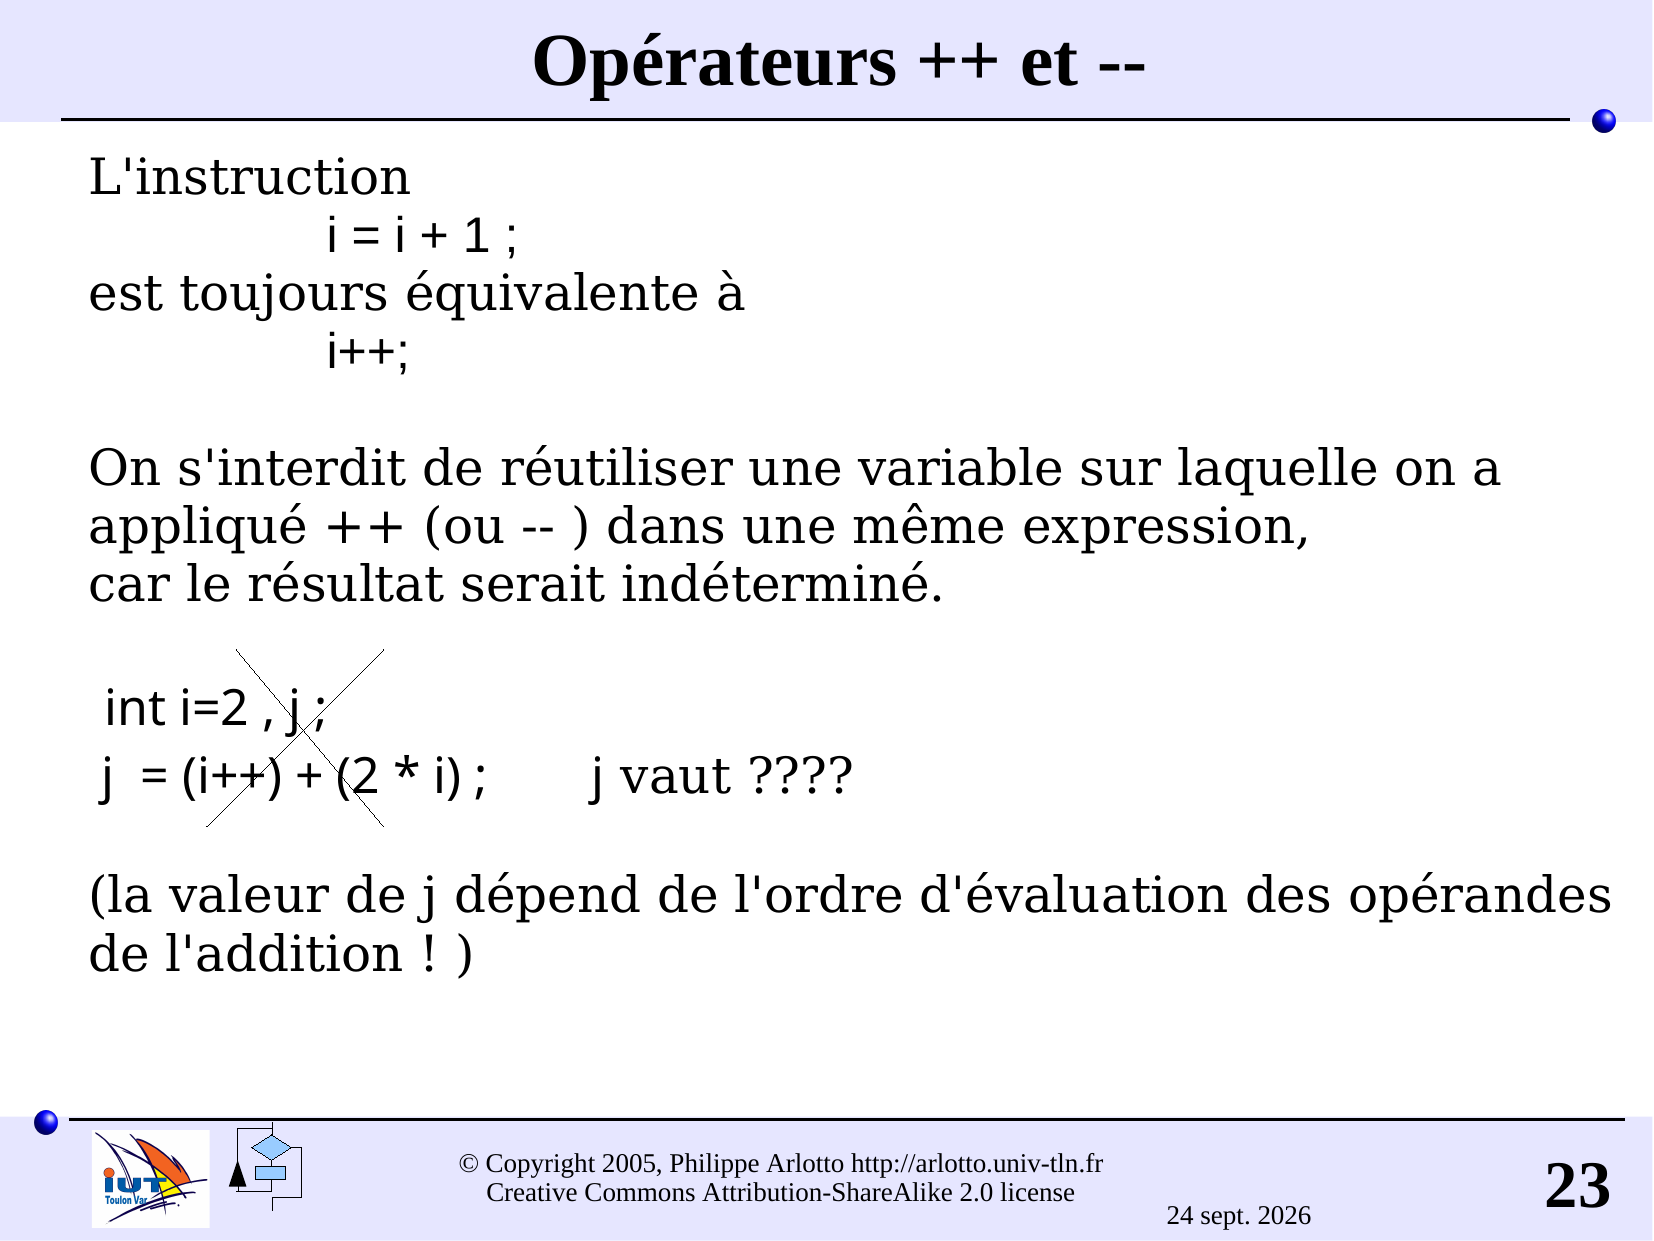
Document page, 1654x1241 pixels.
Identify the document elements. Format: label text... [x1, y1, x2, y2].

text_box L'instruction i = i + 1 ; est toujours équivalente à i++; On s'interdit de réutiliser une variable sur laquelle on a appliqué ++ (ou -- ) dans une même expression, car le résultat serait indéterminé. int i=2 , j ; j = (i++) + (2 * i) ; j vaut ???? (la valeur de j dépend de l'ordre d'évaluation des opérandes de l'addition ! ) [88, 147, 1615, 1039]
title Opérateurs ++ et -- [95, 14, 1585, 107]
